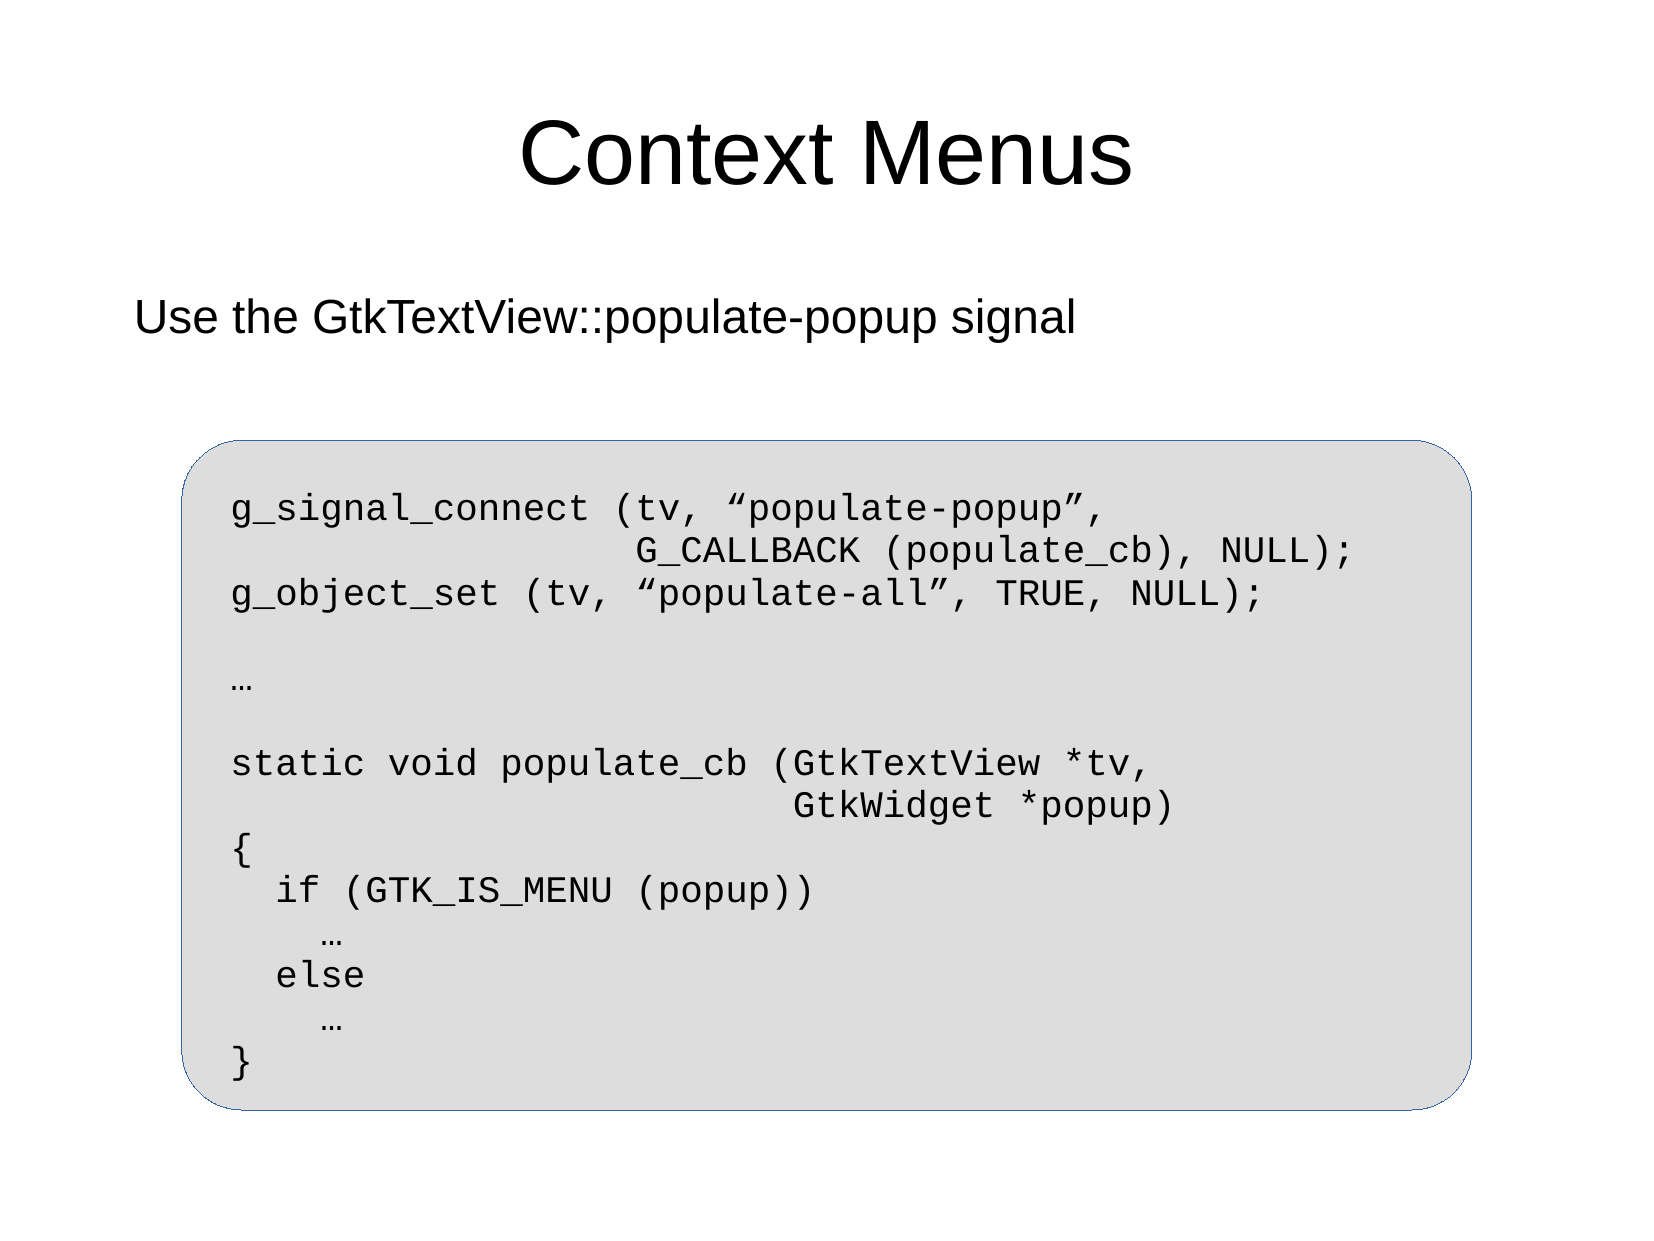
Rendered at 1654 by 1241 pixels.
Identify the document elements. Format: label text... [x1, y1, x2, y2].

text_box [181, 440, 1472, 1104]
text_box g_signal_connect (tv, “populate-popup”, G_CALLBACK (populate_cb), NULL); g_object_set (tv, “populate-all”, TRUE, NULL); … static void populate_cb (GtkTextView *tv, GtkWidget *popup) { if (GTK_IS_MENU (popup)) … else … } [215, 481, 1438, 1135]
title Context Menus [82, 49, 1571, 257]
list Use the GtkTextView::populate-popup signal [82, 290, 1571, 421]
